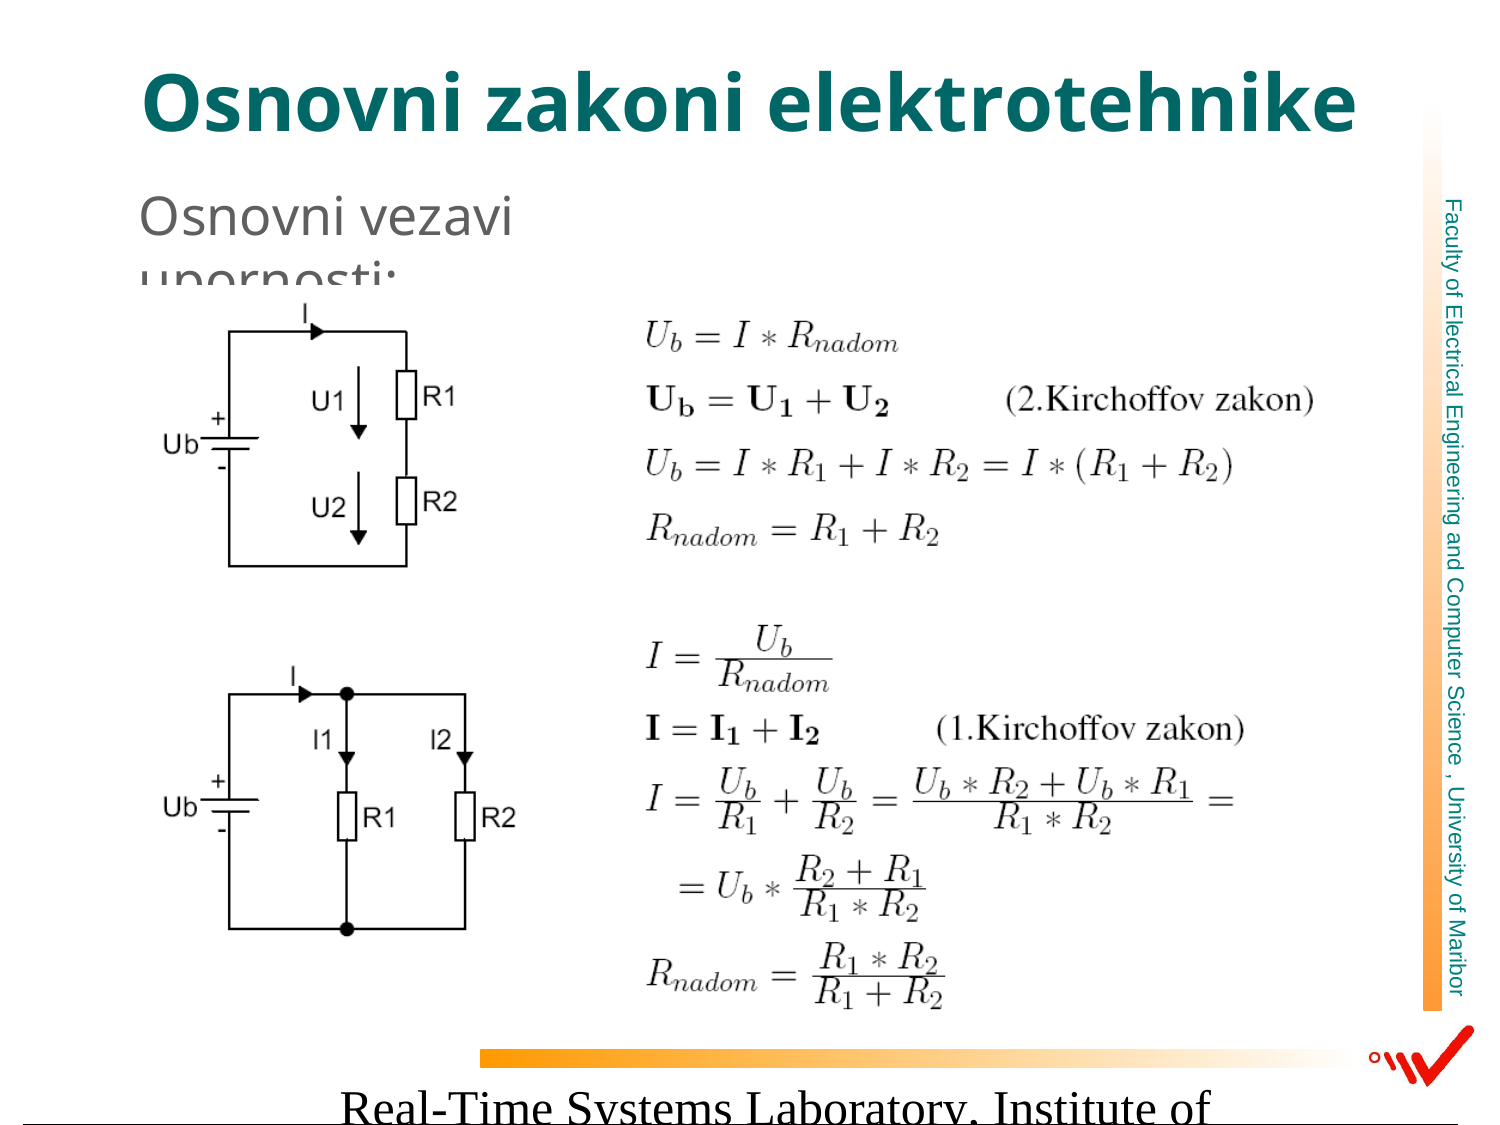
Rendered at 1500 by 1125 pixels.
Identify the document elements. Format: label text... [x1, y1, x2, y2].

list Osnovni vezavi upornosti: [124, 174, 787, 280]
title Osnovni zakoni elektrotehnike [75, 45, 1426, 233]
picture [94, 285, 1344, 1027]
